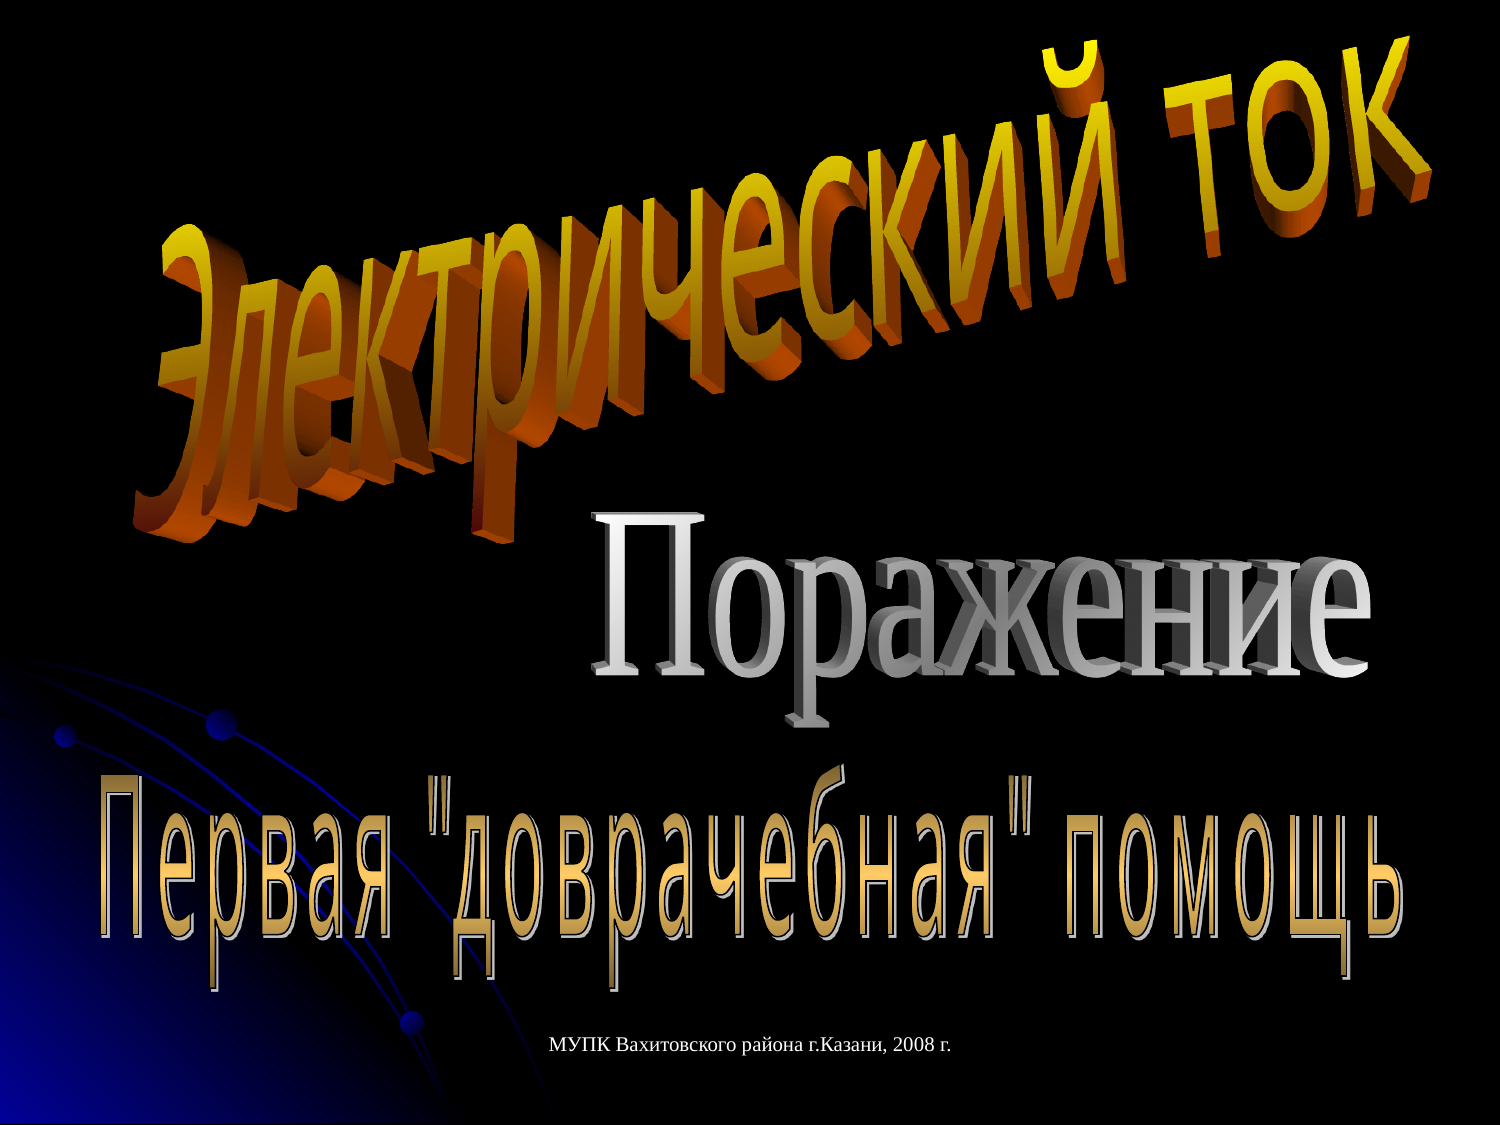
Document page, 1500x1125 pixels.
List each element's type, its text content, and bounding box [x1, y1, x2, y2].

text_box Первая "доврачебная" помощь [1173, 814, 1215, 935]
text_box Первая "доврачебная" помощь [658, 812, 690, 937]
text_box Первая "доврачебная" помощь [608, 812, 643, 989]
text_box Первая "доврачебная" помощь [911, 812, 943, 937]
text_box Первая "доврачебная" помощь [1289, 814, 1347, 976]
text_box Первая "доврачебная" помощь [1118, 812, 1154, 937]
text_box Первая "доврачебная" помощь [100, 774, 139, 935]
text_box Первая "доврачебная" помощь [504, 812, 540, 937]
text_box Первая "доврачебная" помощь [452, 814, 492, 977]
text_box Первая "доврачебная" помощь [308, 812, 340, 937]
text_box Первая "доврачебная" помощь [1234, 812, 1271, 937]
text_box Первая "доврачебная" помощь [261, 814, 294, 935]
text_box Первая "доврачебная" помощь [209, 812, 244, 989]
text_box Первая "доврачебная" помощь [1367, 814, 1400, 935]
text_box Первая "доврачебная" помощь [859, 814, 894, 935]
text_box Первая "доврачебная" помощь [159, 812, 193, 937]
text_box Первая "доврачебная" помощь [353, 814, 387, 935]
text_box Первая "доврачебная" помощь [559, 814, 592, 935]
text_box Первая "доврачебная" помощь [806, 763, 842, 937]
text_box Первая "доврачебная" помощь [1066, 814, 1099, 935]
text_box Первая "доврачебная" помощь [758, 812, 792, 937]
text_box Первая "доврачебная" помощь [707, 814, 741, 935]
text_box Первая "доврачебная" помощь [956, 814, 990, 935]
